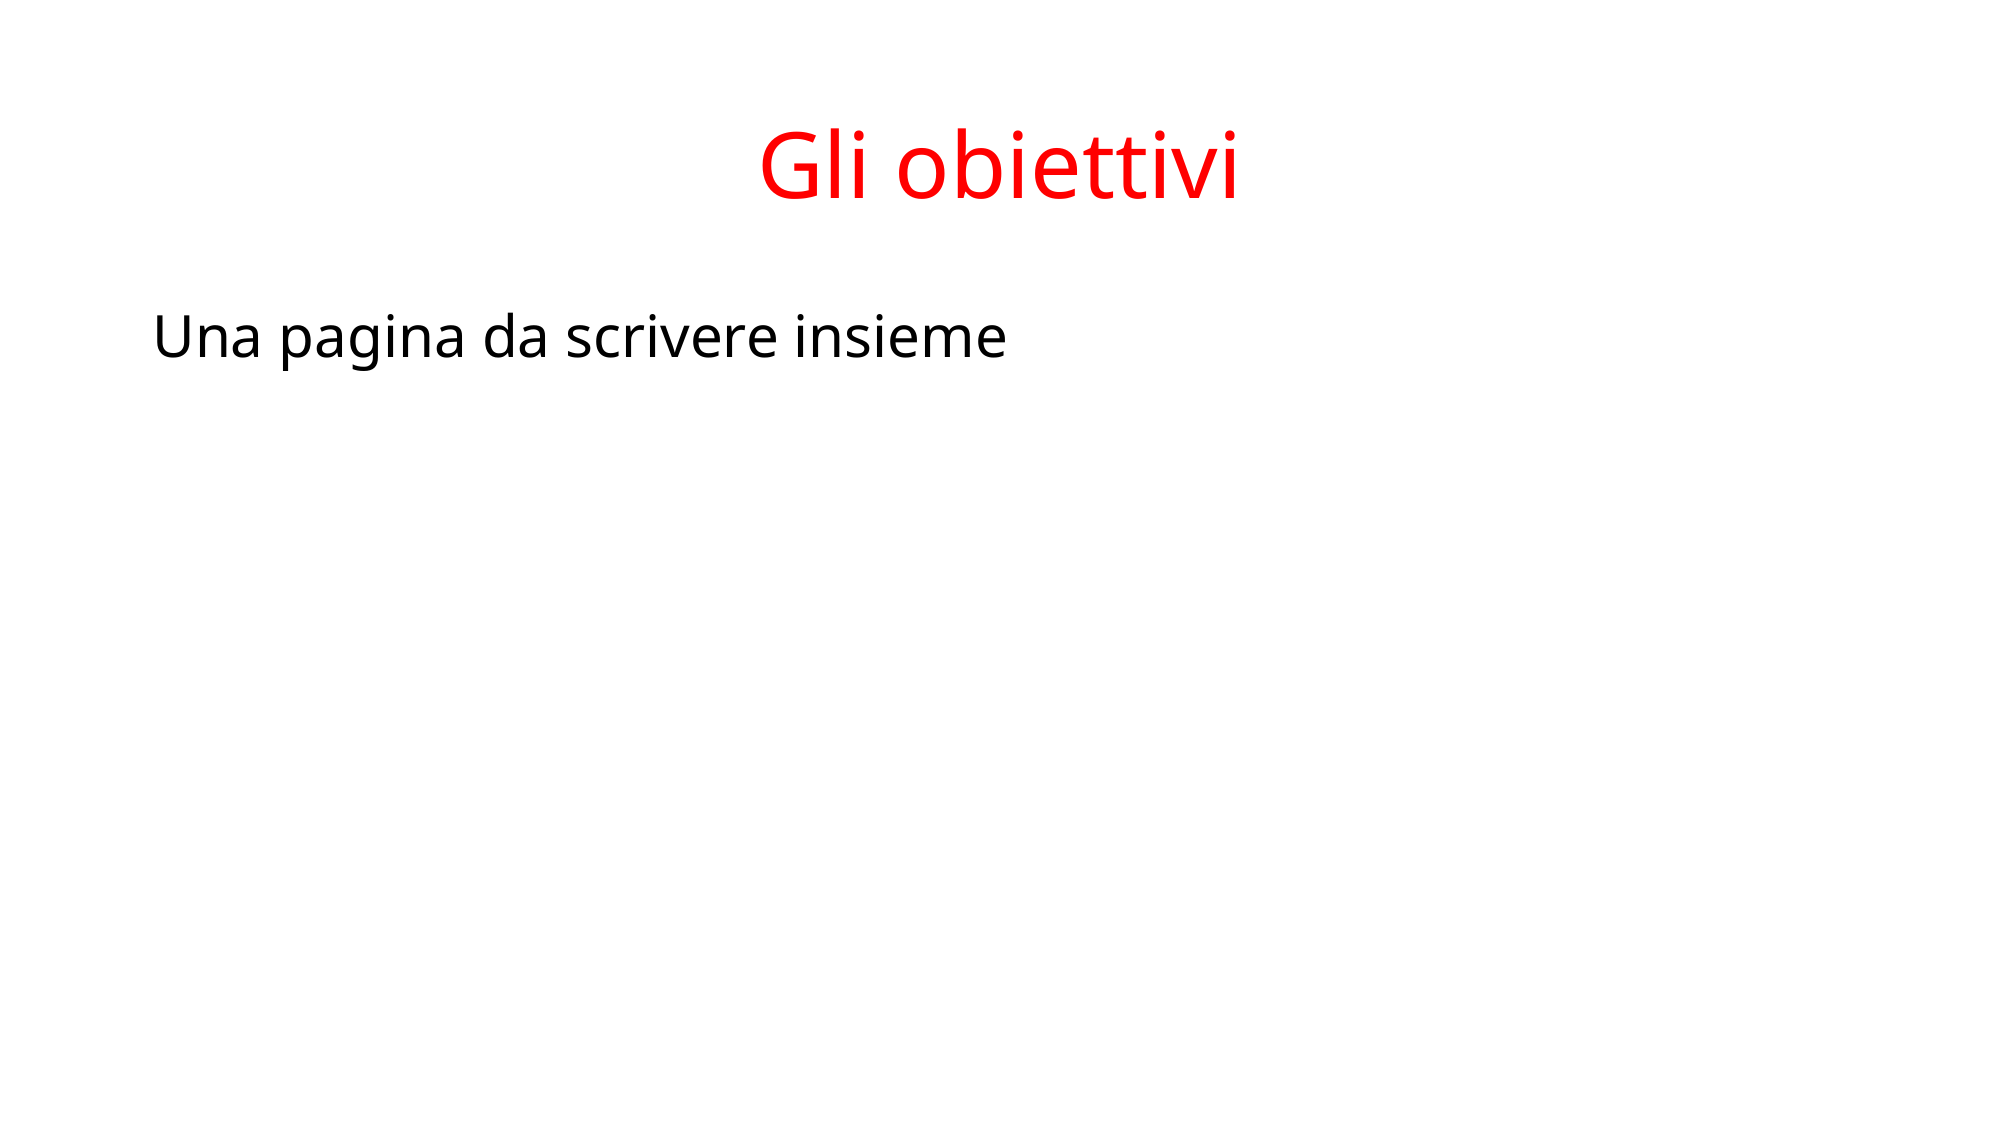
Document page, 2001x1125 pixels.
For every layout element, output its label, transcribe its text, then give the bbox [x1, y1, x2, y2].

title Gli obiettivi [137, 59, 1863, 278]
list Una pagina da scrivere insieme [137, 299, 1863, 1014]
